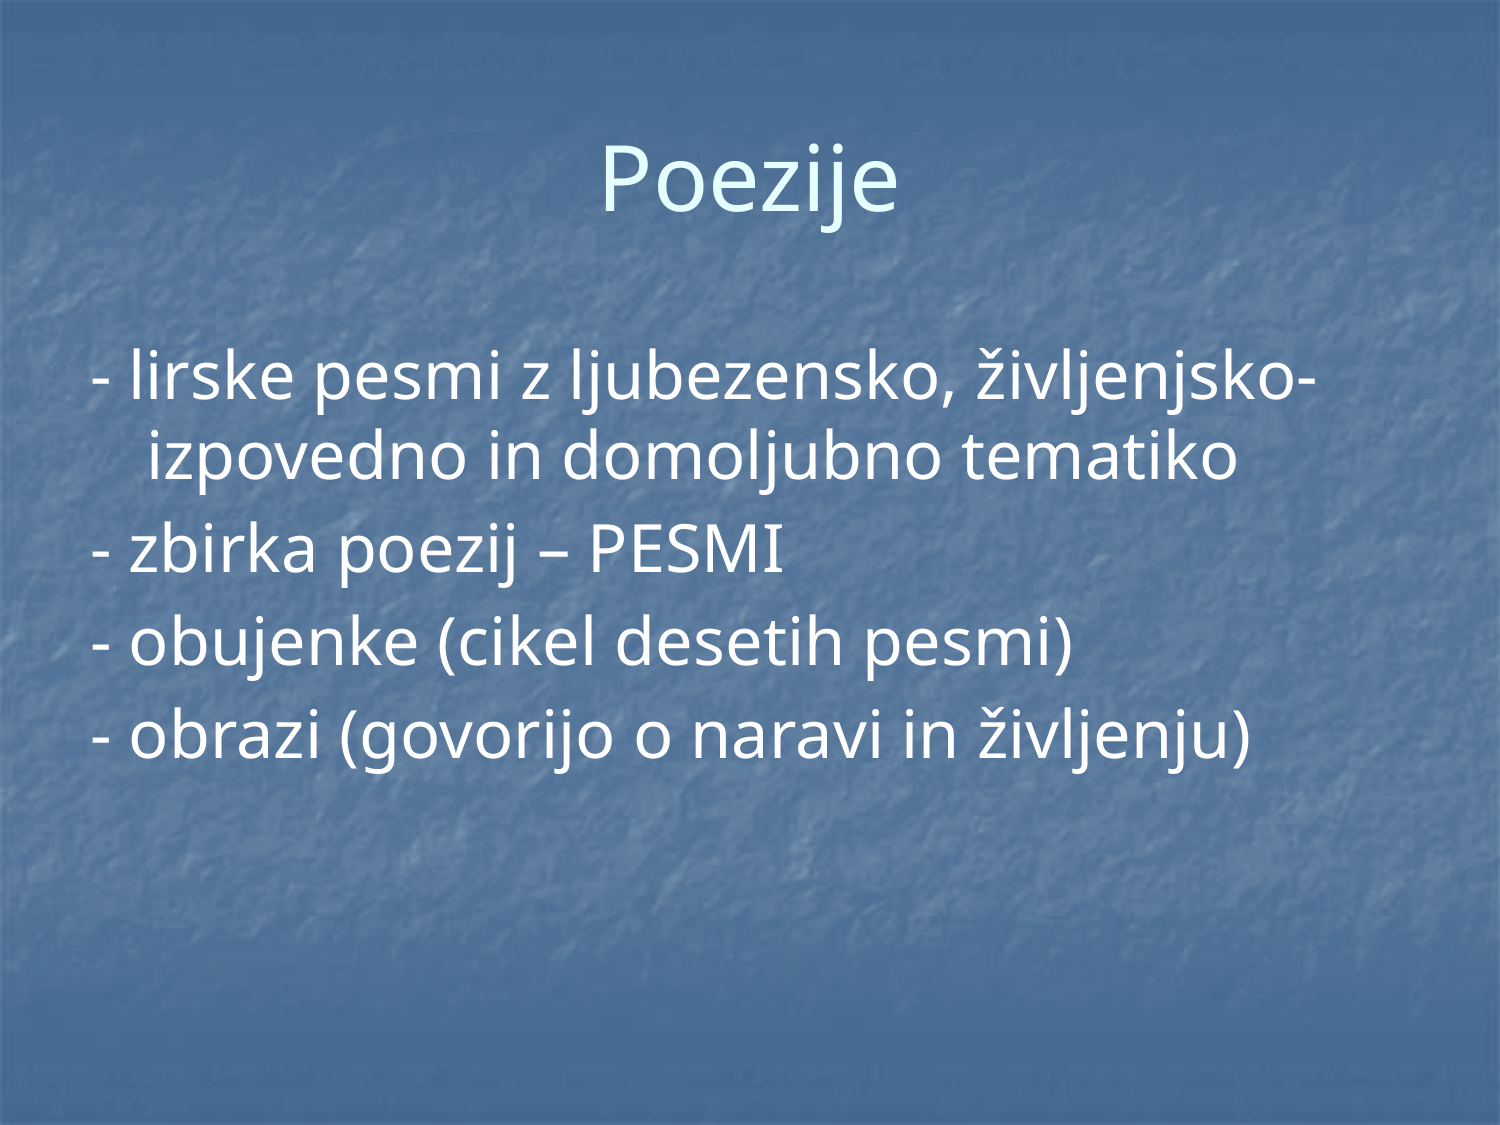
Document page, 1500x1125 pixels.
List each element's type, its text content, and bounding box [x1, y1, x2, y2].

picture [0, 0, 1500, 1125]
list - lirske pesmi z ljubezensko, življenjsko-izpovedno in domoljubno tematiko - zbirka poezij – PESMI - obujenke (cikel desetih pesmi) - obrazi (govorijo o naravi in življenju) [75, 324, 1425, 1000]
title Poezije [75, 62, 1425, 288]
